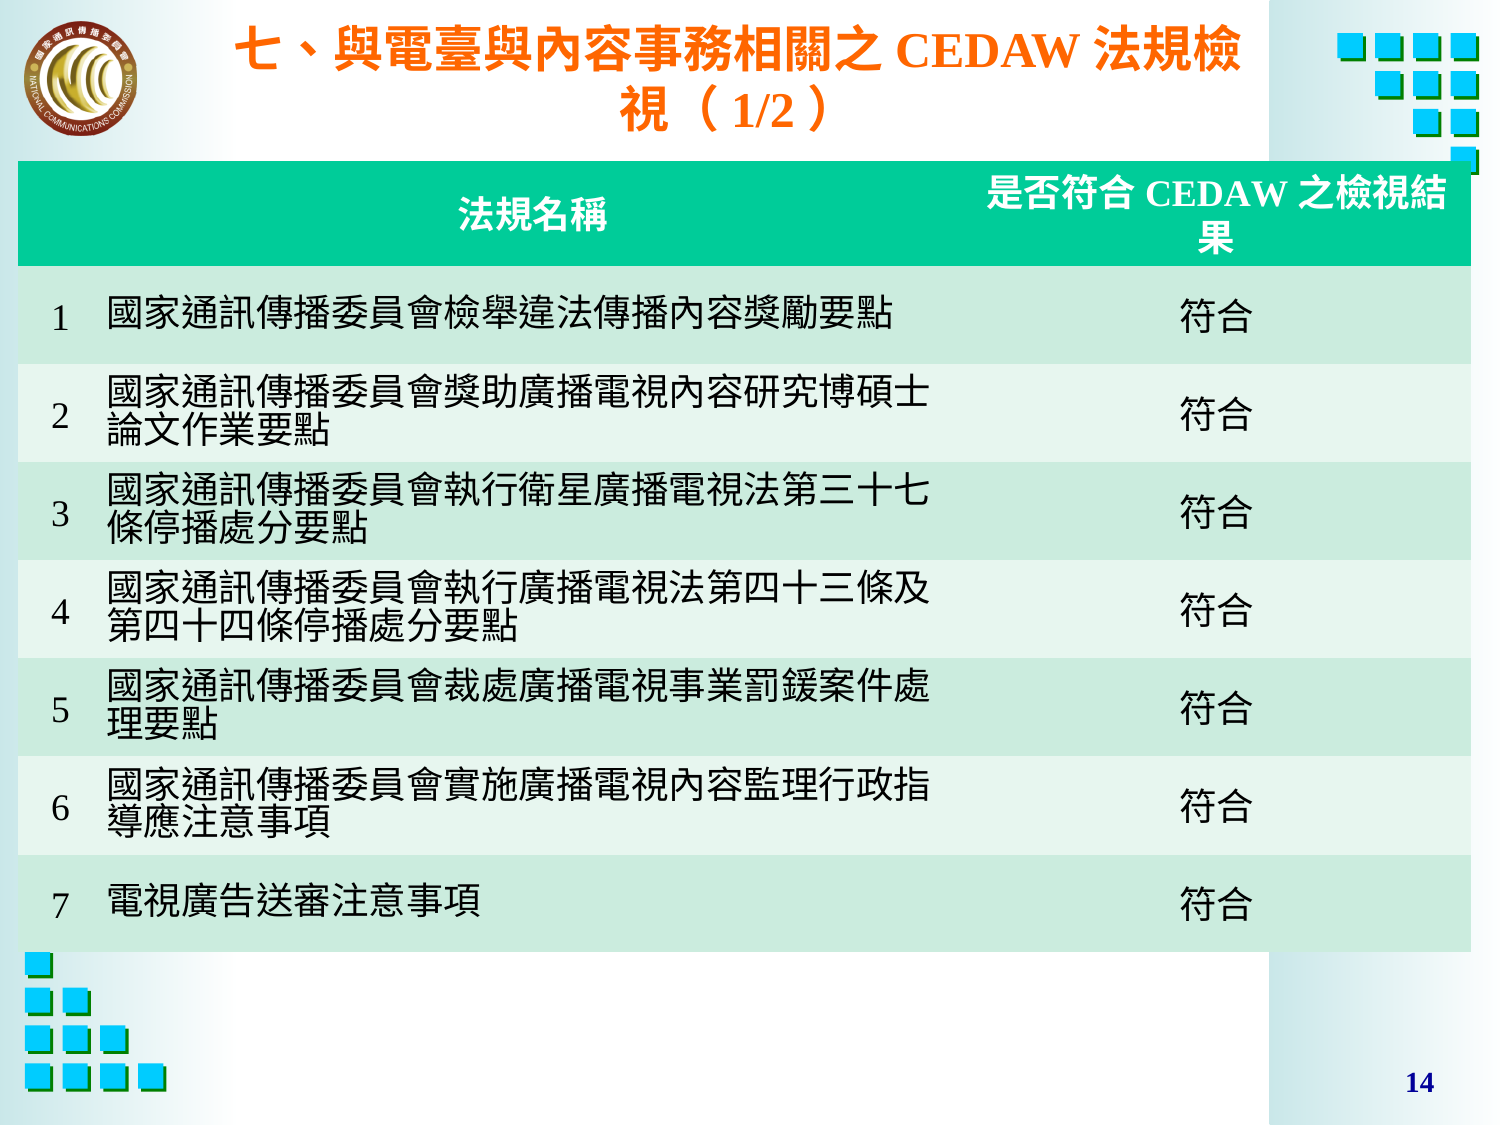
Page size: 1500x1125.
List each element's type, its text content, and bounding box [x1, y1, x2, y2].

table_cell 符合 [963, 560, 1471, 658]
table_header 法規名稱 [103, 161, 963, 266]
table_cell 符合 [963, 364, 1471, 462]
table_cell 符合 [963, 756, 1471, 855]
table_cell 國家通訊傳播委員會檢舉違法傳播內容獎勵要點 [103, 266, 963, 364]
table_cell 國家通訊傳播委員會實施廣播電視內容監理行政指導應注意事項 [103, 756, 963, 855]
table_cell 符合 [963, 462, 1471, 560]
table_cell 符合 [963, 658, 1471, 756]
table_cell 國家通訊傳播委員會獎助廣播電視內容研究博碩士論文作業要點 [103, 364, 963, 462]
table_cell 符合 [963, 855, 1471, 952]
table_cell 3 [18, 462, 103, 560]
table_cell 符合 [963, 266, 1471, 364]
table_cell 國家通訊傳播委員會裁處廣播電視事業罰鍰案件處理要點 [103, 658, 963, 756]
title 七、與電臺與內容事務相關之CEDAW法規檢視（1/2） [194, 15, 1282, 141]
table_cell 7 [18, 855, 103, 952]
table_cell 國家通訊傳播委員會執行衛星廣播電視法第三十七條停播處分要點 [103, 462, 963, 560]
table_cell 國家通訊傳播委員會執行廣播電視法第四十三條及第四十四條停播處分要點 [103, 560, 963, 658]
table_cell 2 [18, 364, 103, 462]
table_header 是否符合CEDAW之檢視結果 [963, 161, 1471, 266]
table_cell 1 [18, 266, 103, 364]
picture [24, 21, 137, 136]
table_header [18, 161, 103, 266]
table_cell 電視廣告送審注意事項 [103, 855, 963, 952]
table_cell 5 [18, 658, 103, 756]
table_cell 6 [18, 756, 103, 855]
table_cell 4 [18, 560, 103, 658]
